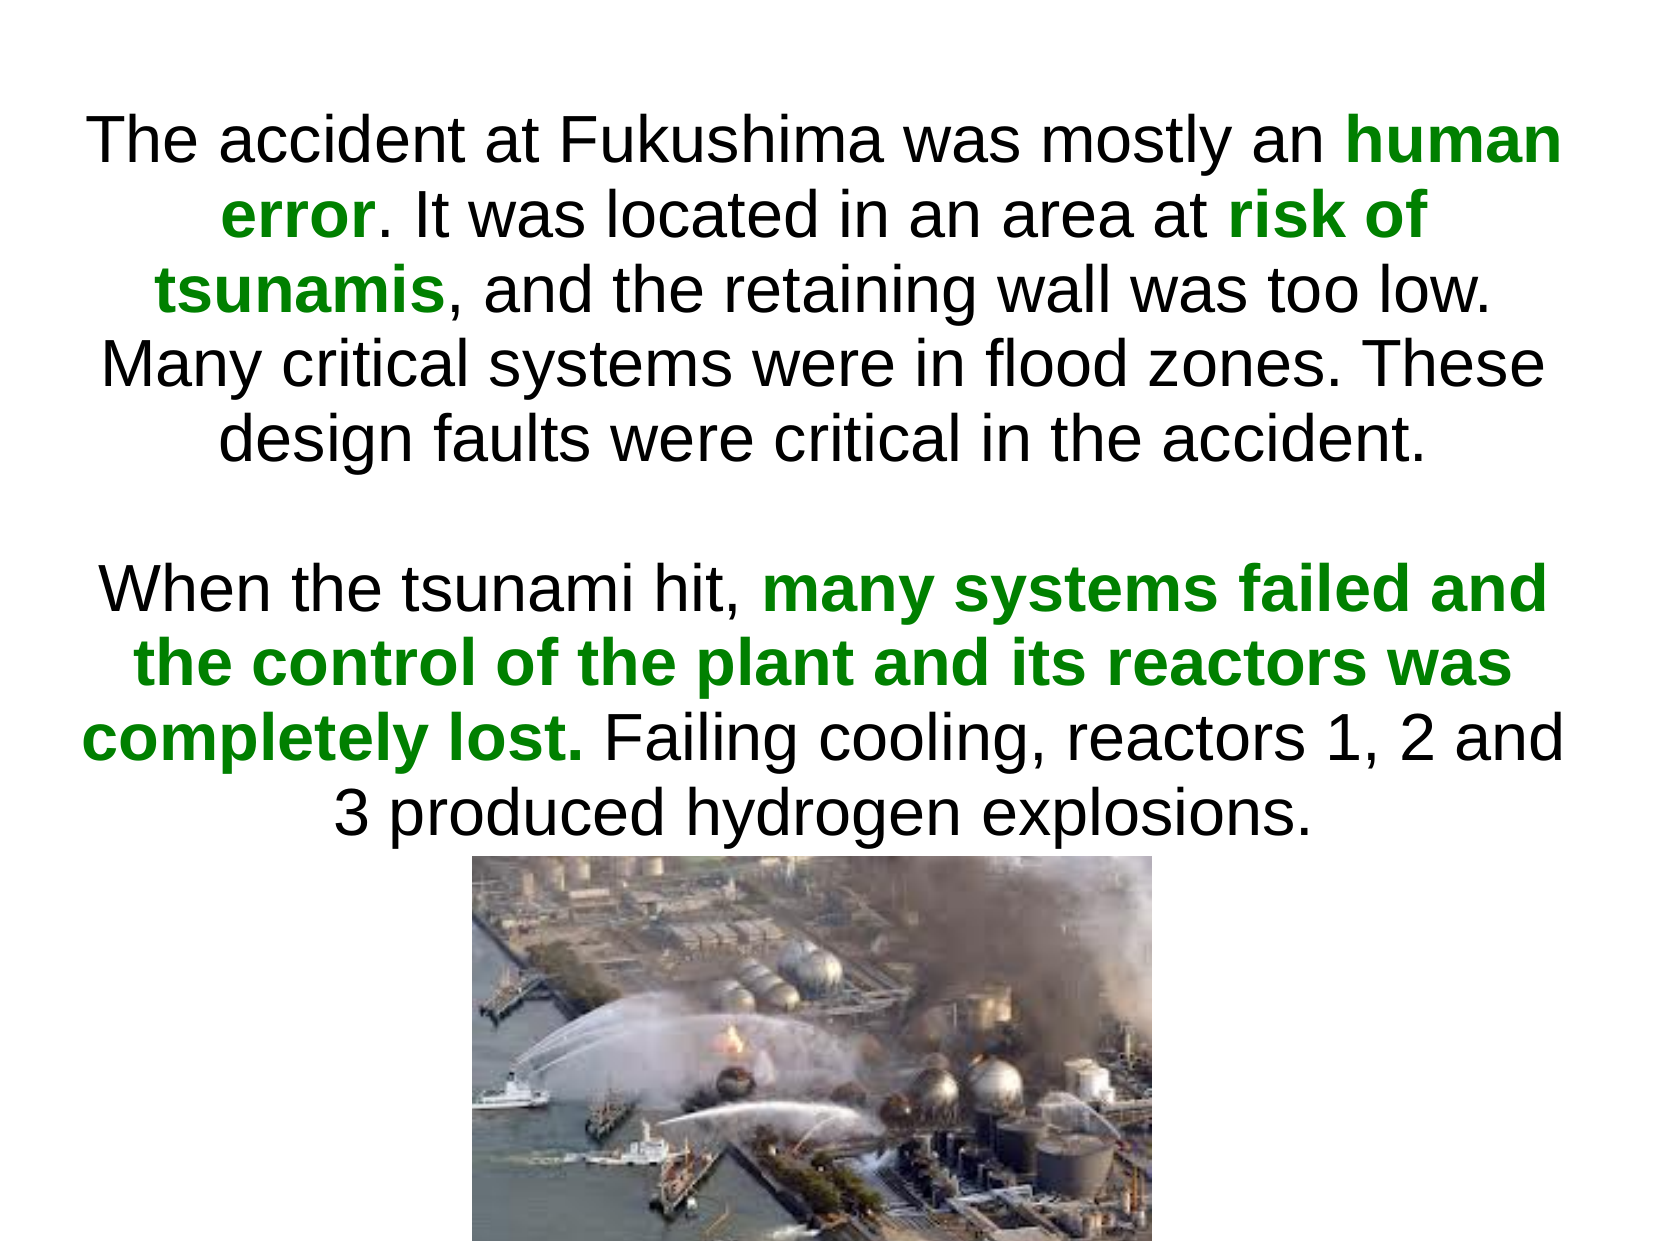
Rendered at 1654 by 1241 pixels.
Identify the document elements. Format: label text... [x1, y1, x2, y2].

subtitle The accident at Fukushima was mostly an human error. It was located in an area at risk of tsunamis, and the retaining wall was too low. Many critical systems were in flood zones. These design faults were critical in the accident. When the tsunami hit, many systems failed and the control of the plant and its reactors was completely lost. Failing cooling, reactors 1, 2 and 3 produced hydrogen explosions. [80, 0, 1569, 999]
picture [472, 856, 1152, 1241]
